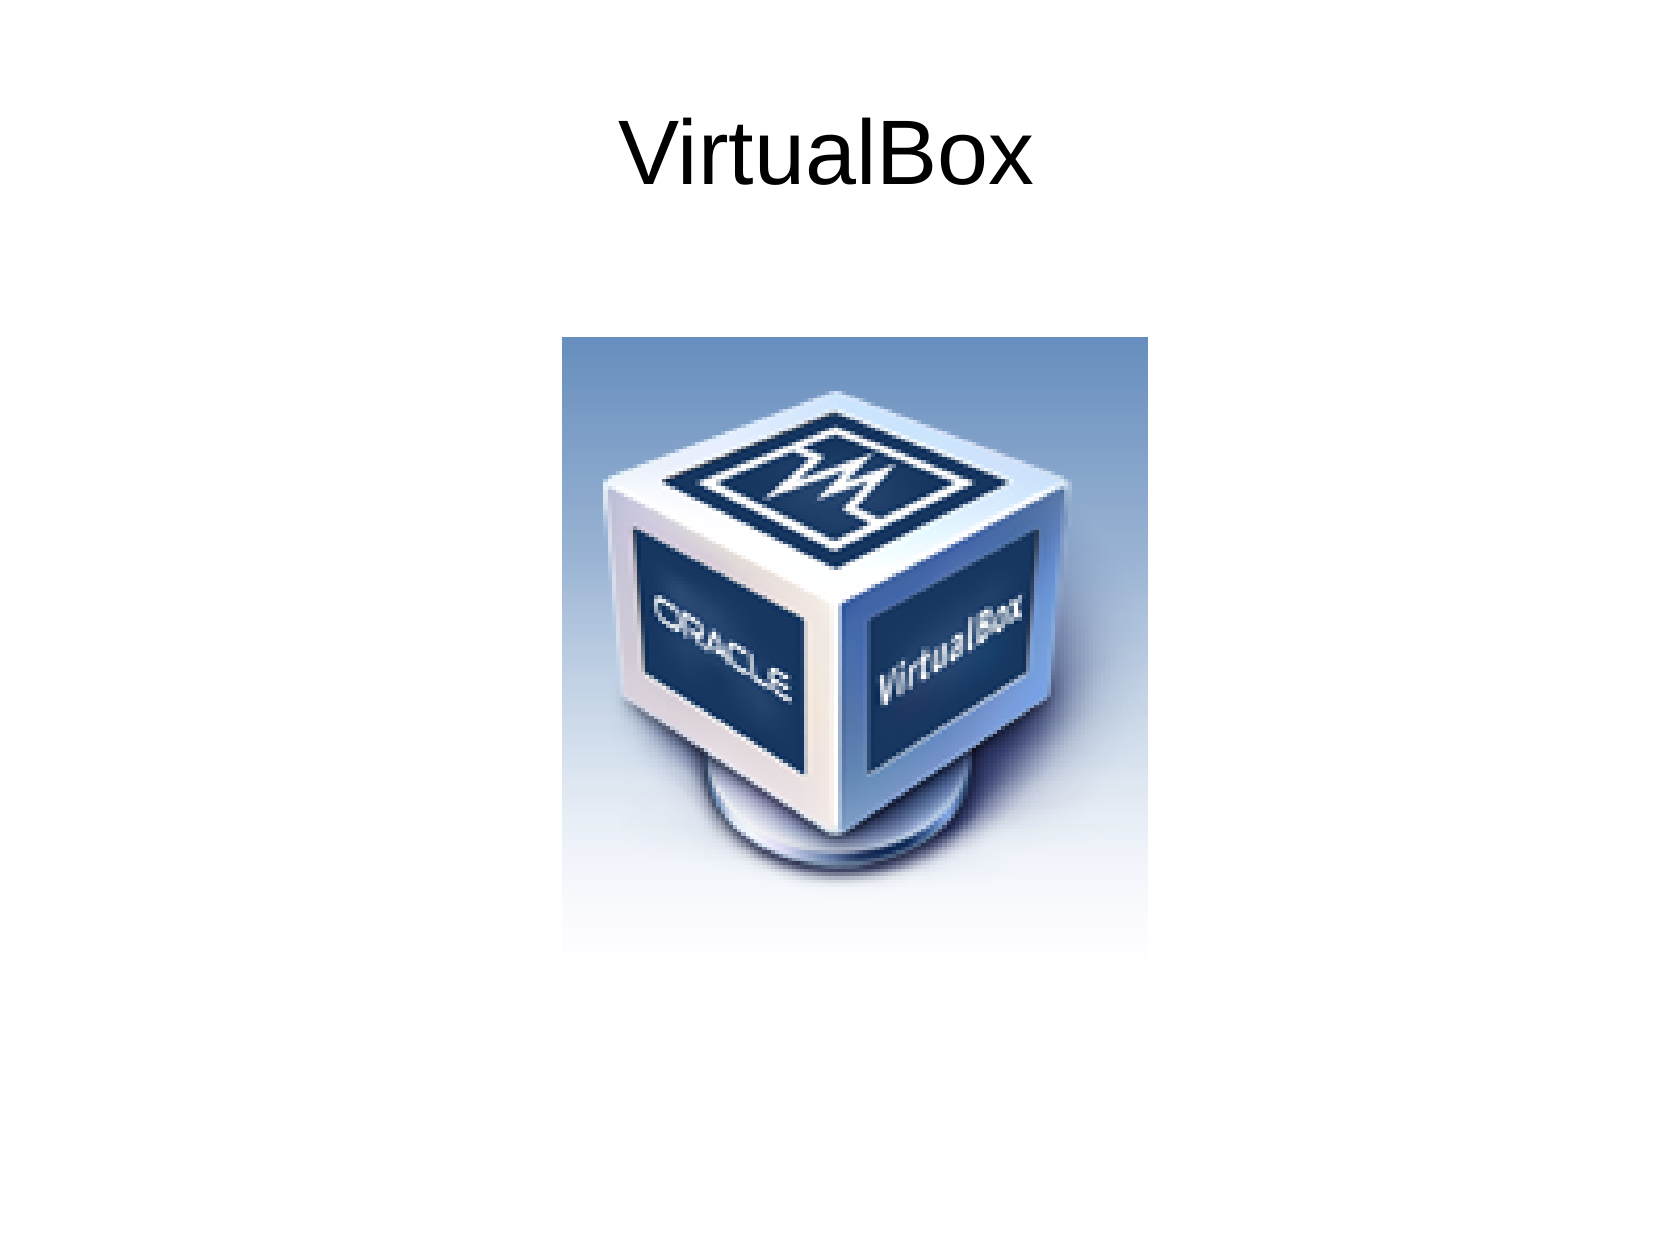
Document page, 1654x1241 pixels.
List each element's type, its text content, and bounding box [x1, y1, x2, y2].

picture [562, 337, 1148, 993]
title VirtualBox [82, 49, 1571, 257]
